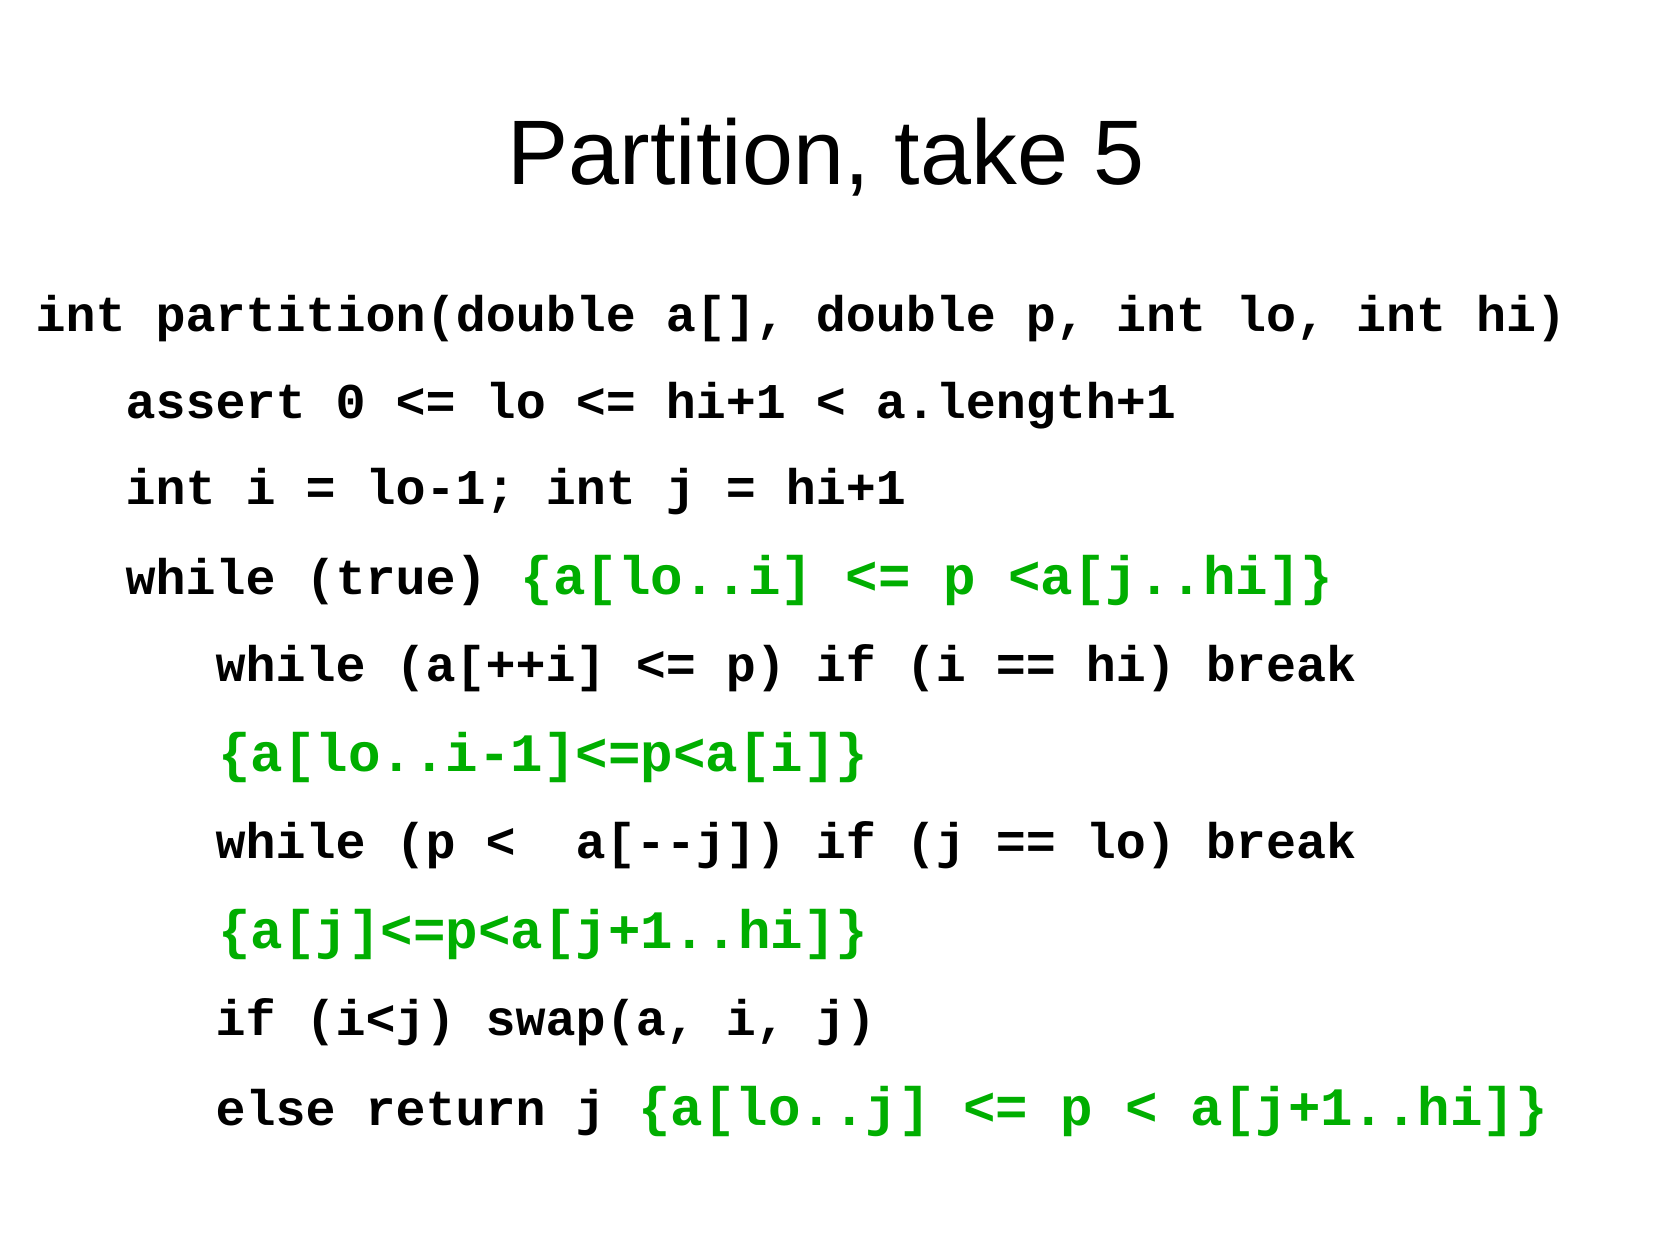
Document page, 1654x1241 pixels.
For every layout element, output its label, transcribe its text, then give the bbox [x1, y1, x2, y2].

title Partition, take 5 [82, 49, 1571, 257]
list int partition(double a[], double p, int lo, int hi) assert 0 <= lo <= hi+1 < a.length+1 int i = lo-1; int j = hi+1 while (true) {a[lo..i] <= p <a[j..hi]} while (a[++i] <= p) if (i == hi) break {a[lo..i-1]<=p<a[i]} while (p < a[--j]) if (j == lo) break {a[j]<=p<a[j+1..hi]} if (i<j) swap(a, i, j) else return j {a[lo..j] <= p < a[j+1..hi]} [0, 290, 1654, 1201]
